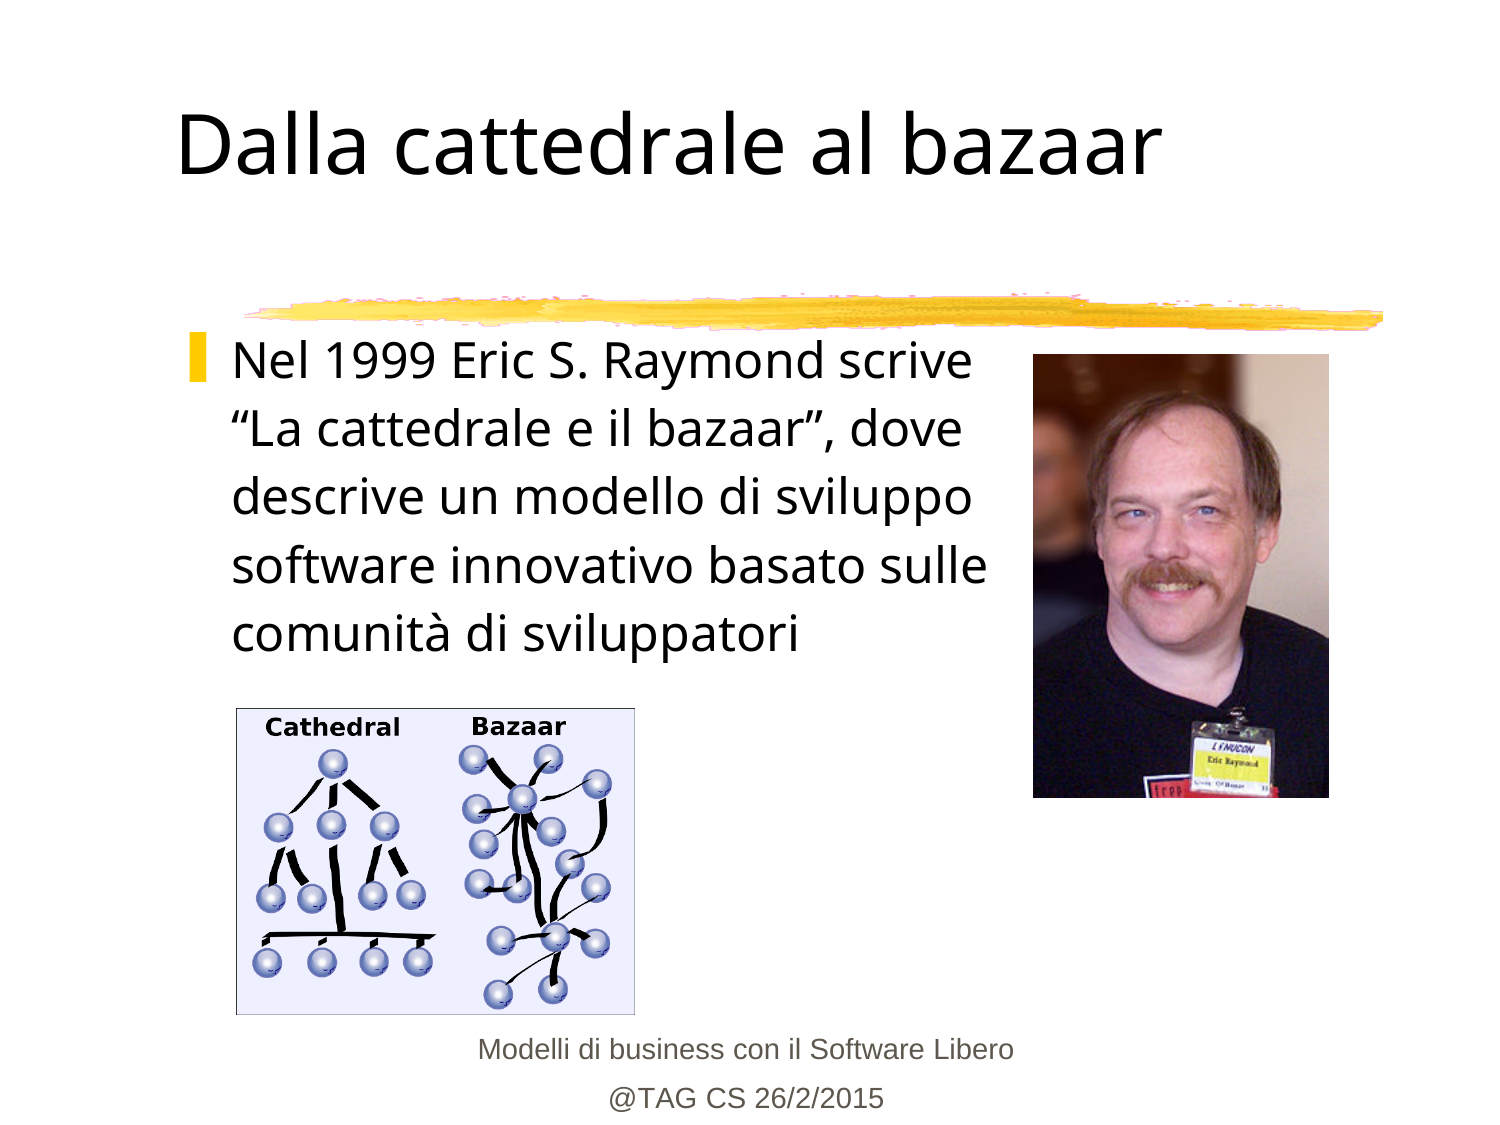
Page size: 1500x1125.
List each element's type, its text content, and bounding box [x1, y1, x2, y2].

list Nel 1999 Eric S. Raymond scrive “La cattedrale e il bazaar”, dove descrive un modello di sviluppo software innovativo basato sulle comunità di sviluppatori [177, 324, 1004, 1020]
picture [1033, 354, 1329, 798]
picture [244, 300, 1383, 339]
title Dalla cattedrale al bazaar [174, 0, 1418, 300]
picture [236, 708, 635, 1015]
